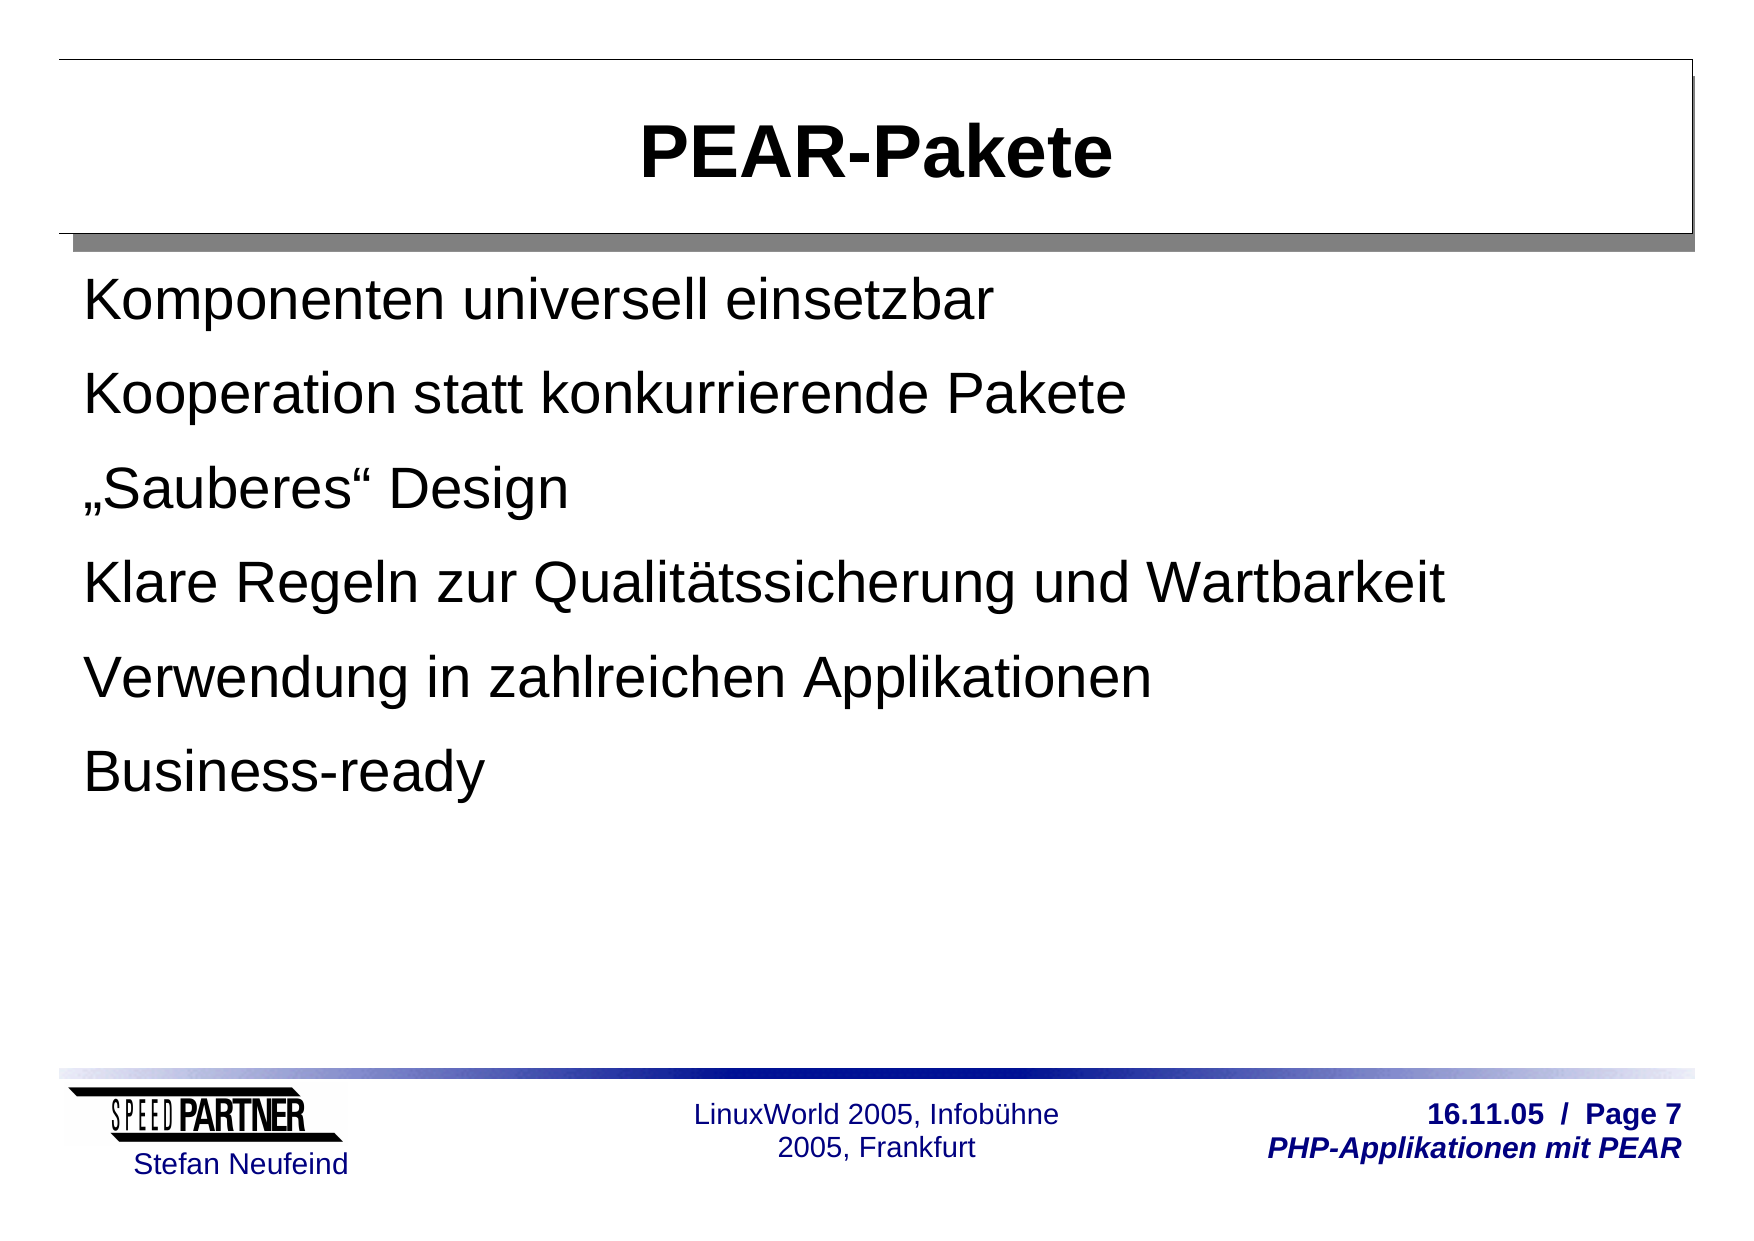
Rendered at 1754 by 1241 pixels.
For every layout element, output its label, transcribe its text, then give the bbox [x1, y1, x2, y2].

picture [64, 1082, 348, 1146]
title PEAR-Pakete [59, 59, 1695, 244]
picture [59, 1068, 1695, 1079]
list Komponenten universell einsetzbar Kooperation statt konkurrierende Pakete „Sauberes“ Design Klare Regeln zur Qualitätssicherung und Wartbarkeit Verwendung in zahlreichen Applikationen Business-ready [71, 266, 1695, 1049]
